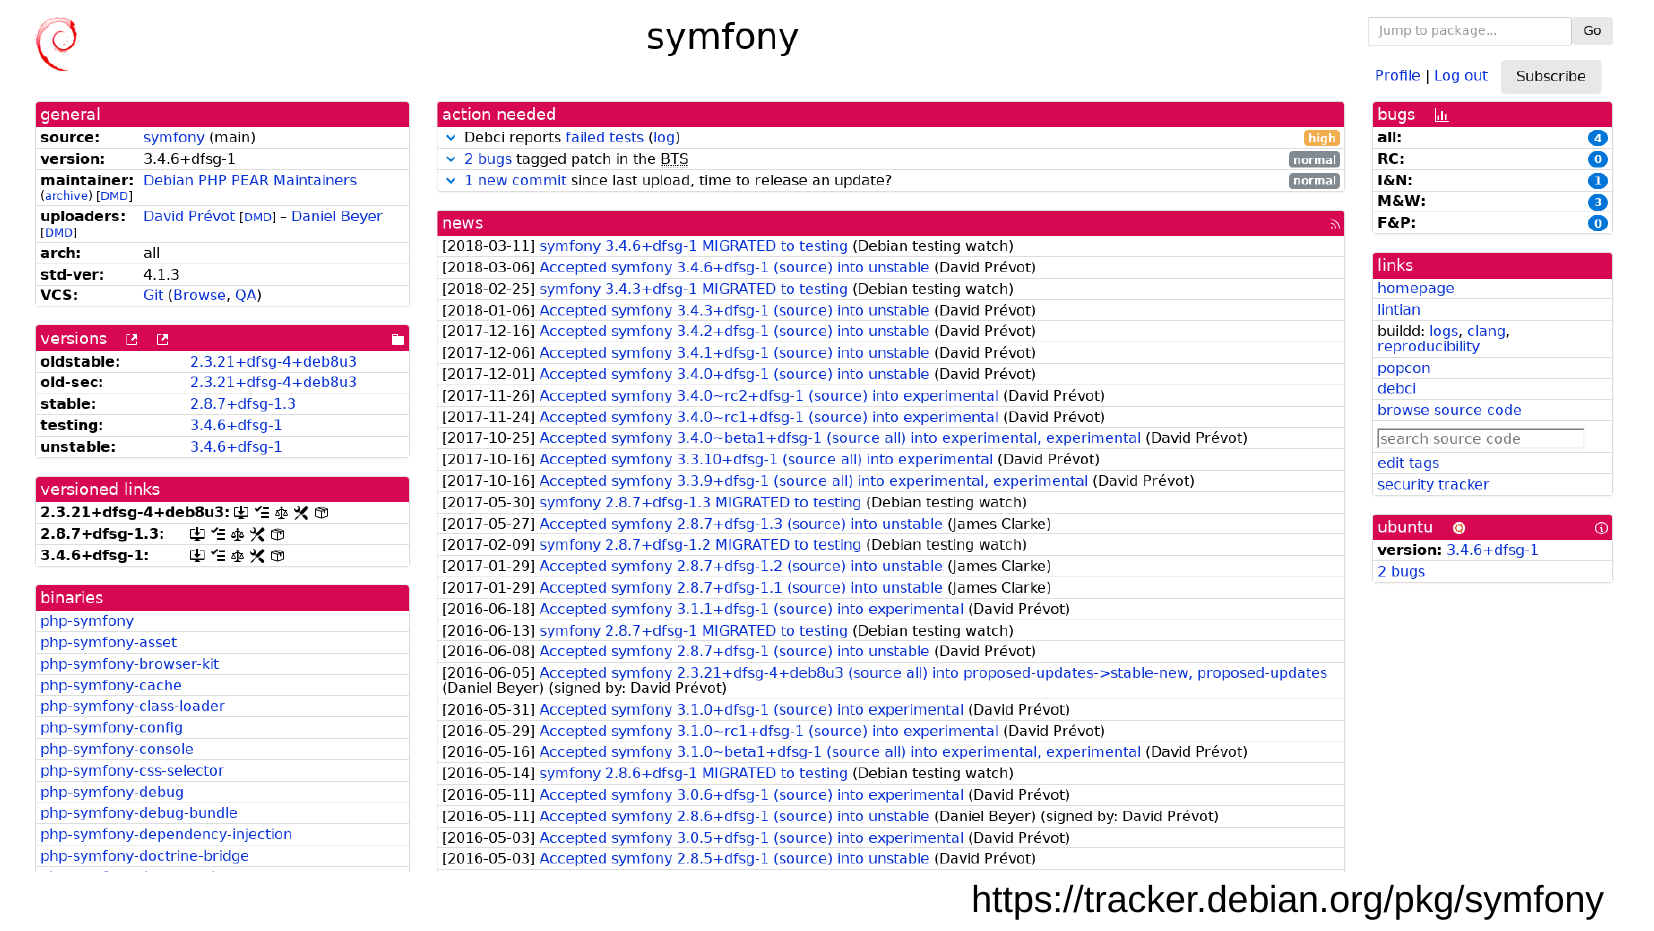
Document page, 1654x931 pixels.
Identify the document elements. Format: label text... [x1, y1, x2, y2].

text_box https://tracker.debian.org/pkg/symfony [956, 871, 1620, 922]
picture [23, 11, 1619, 872]
